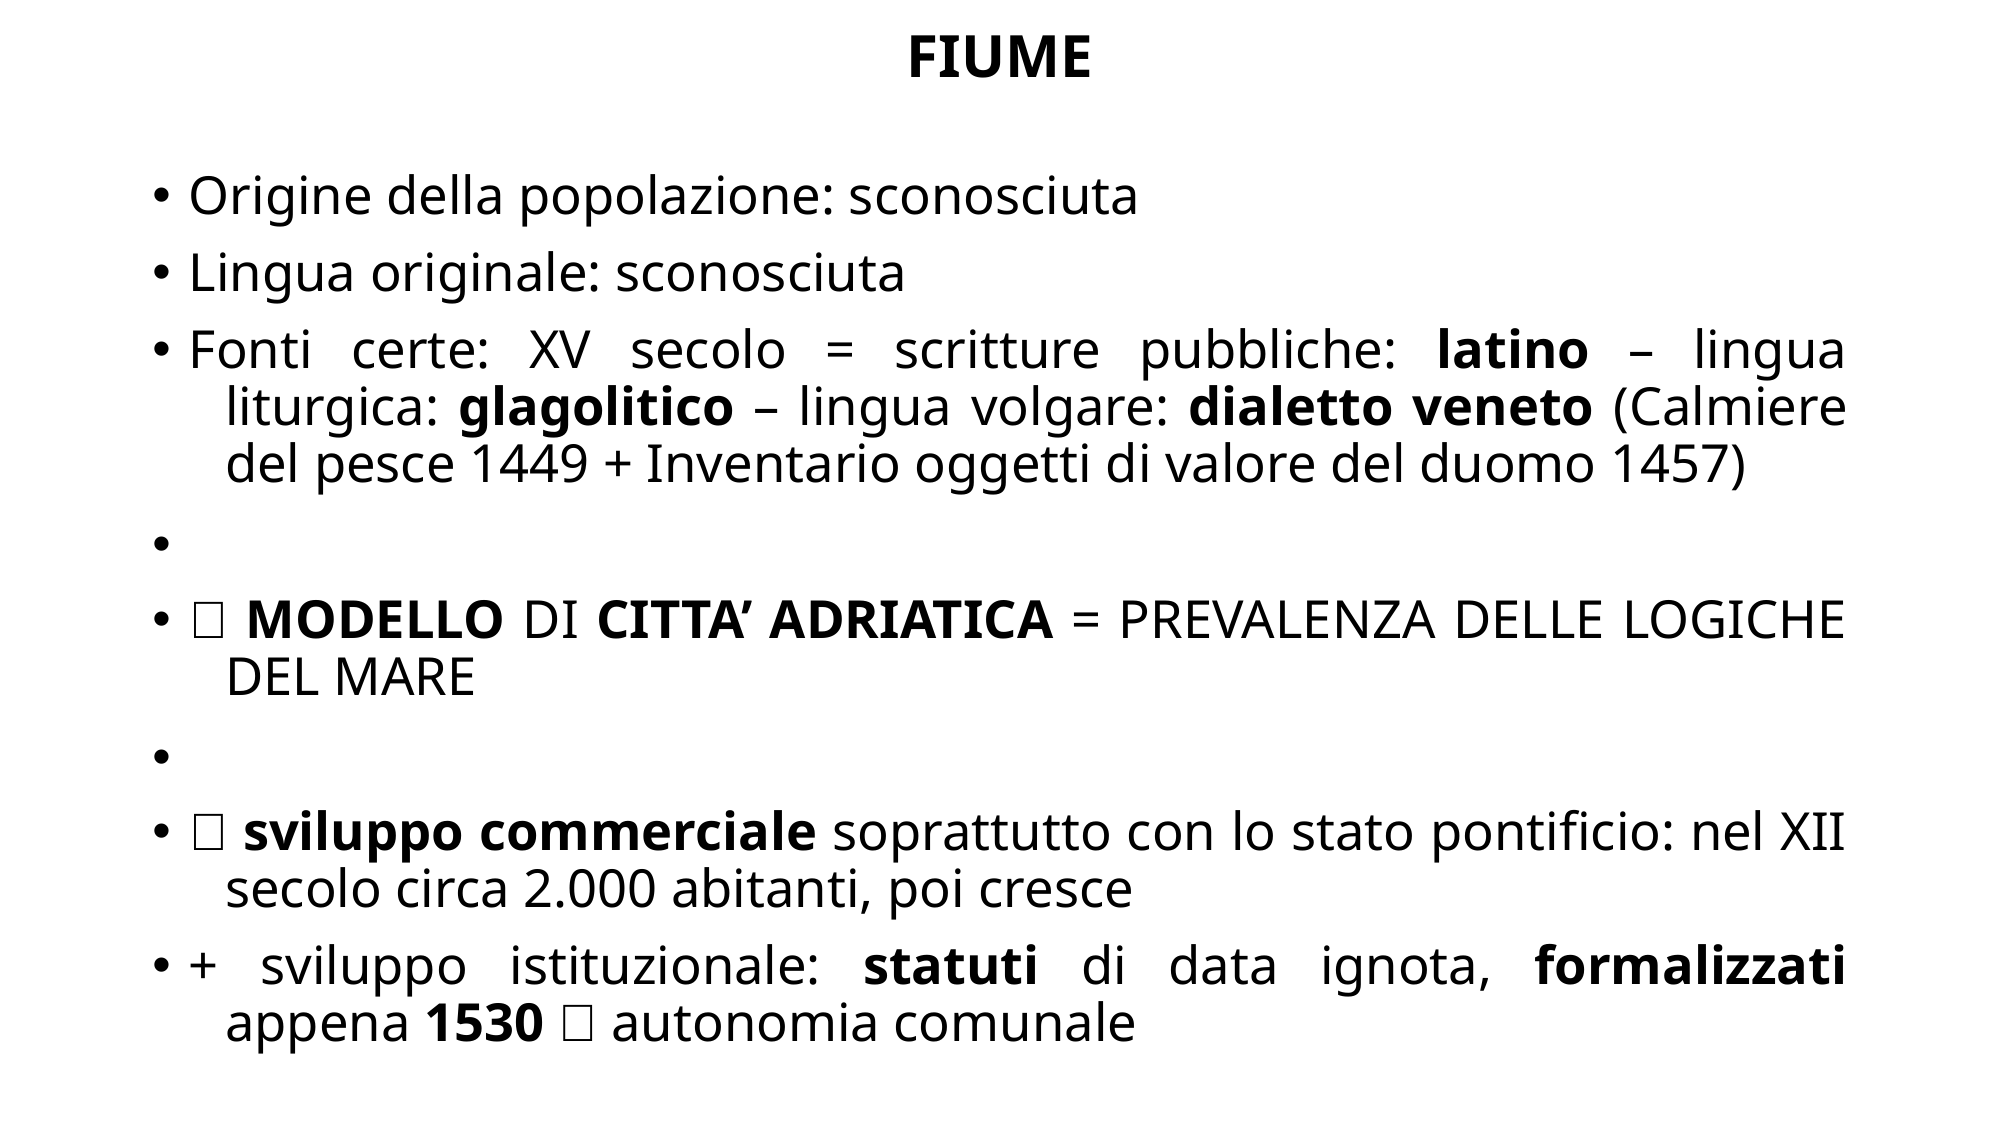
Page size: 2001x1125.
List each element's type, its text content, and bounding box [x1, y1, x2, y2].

list Origine della popolazione: sconosciuta Lingua originale: sconosciuta Fonti certe: XV secolo = scritture pubbliche: latino – lingua liturgica: glagolitico – lingua volgare: dialetto veneto (Calmiere del pesce 1449 + Inventario oggetti di valore del duomo 1457)  MODELLO DI CITTA’ ADRIATICA = PREVALENZA DELLE LOGICHE DEL MARE  sviluppo commerciale soprattutto con lo stato pontificio: nel XII secolo circa 2.000 abitanti, poi cresce + sviluppo istituzionale: statuti di data ignota, formalizzati appena 1530  autonomia comunale [137, 161, 1863, 1106]
title FIUME [137, 19, 1863, 97]
